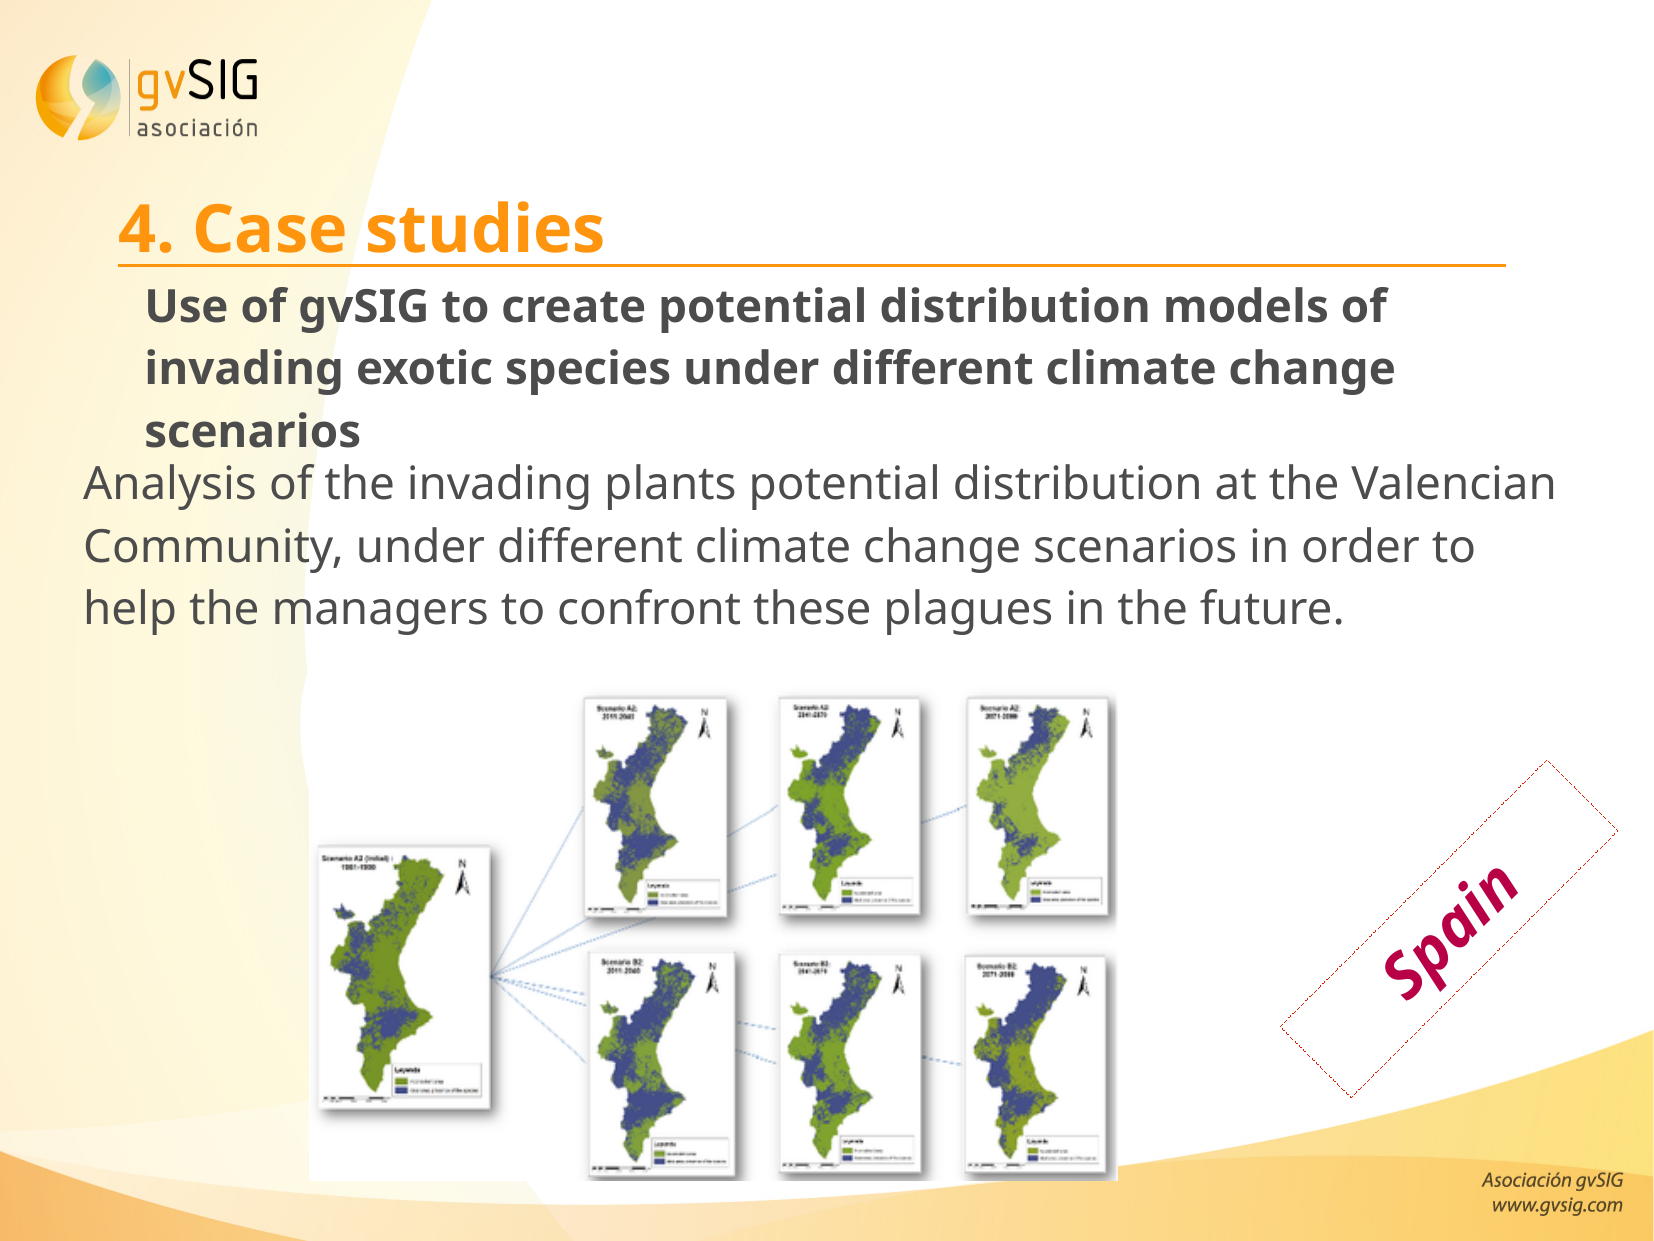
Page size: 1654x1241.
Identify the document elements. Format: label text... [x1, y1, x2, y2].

picture [0, 0, 1654, 1241]
text_box Spain [1280, 759, 1618, 1098]
title 4. Case studies [118, 177, 1607, 276]
title Use of gvSIG to create potential distribution models of invading exotic species under different climate change scenarios [144, 313, 1596, 422]
title Analysis of the invading plants potential distribution at the Valencian Community, under different climate change scenarios in order to help the managers to confront these plagues in the future. [83, 437, 1569, 651]
